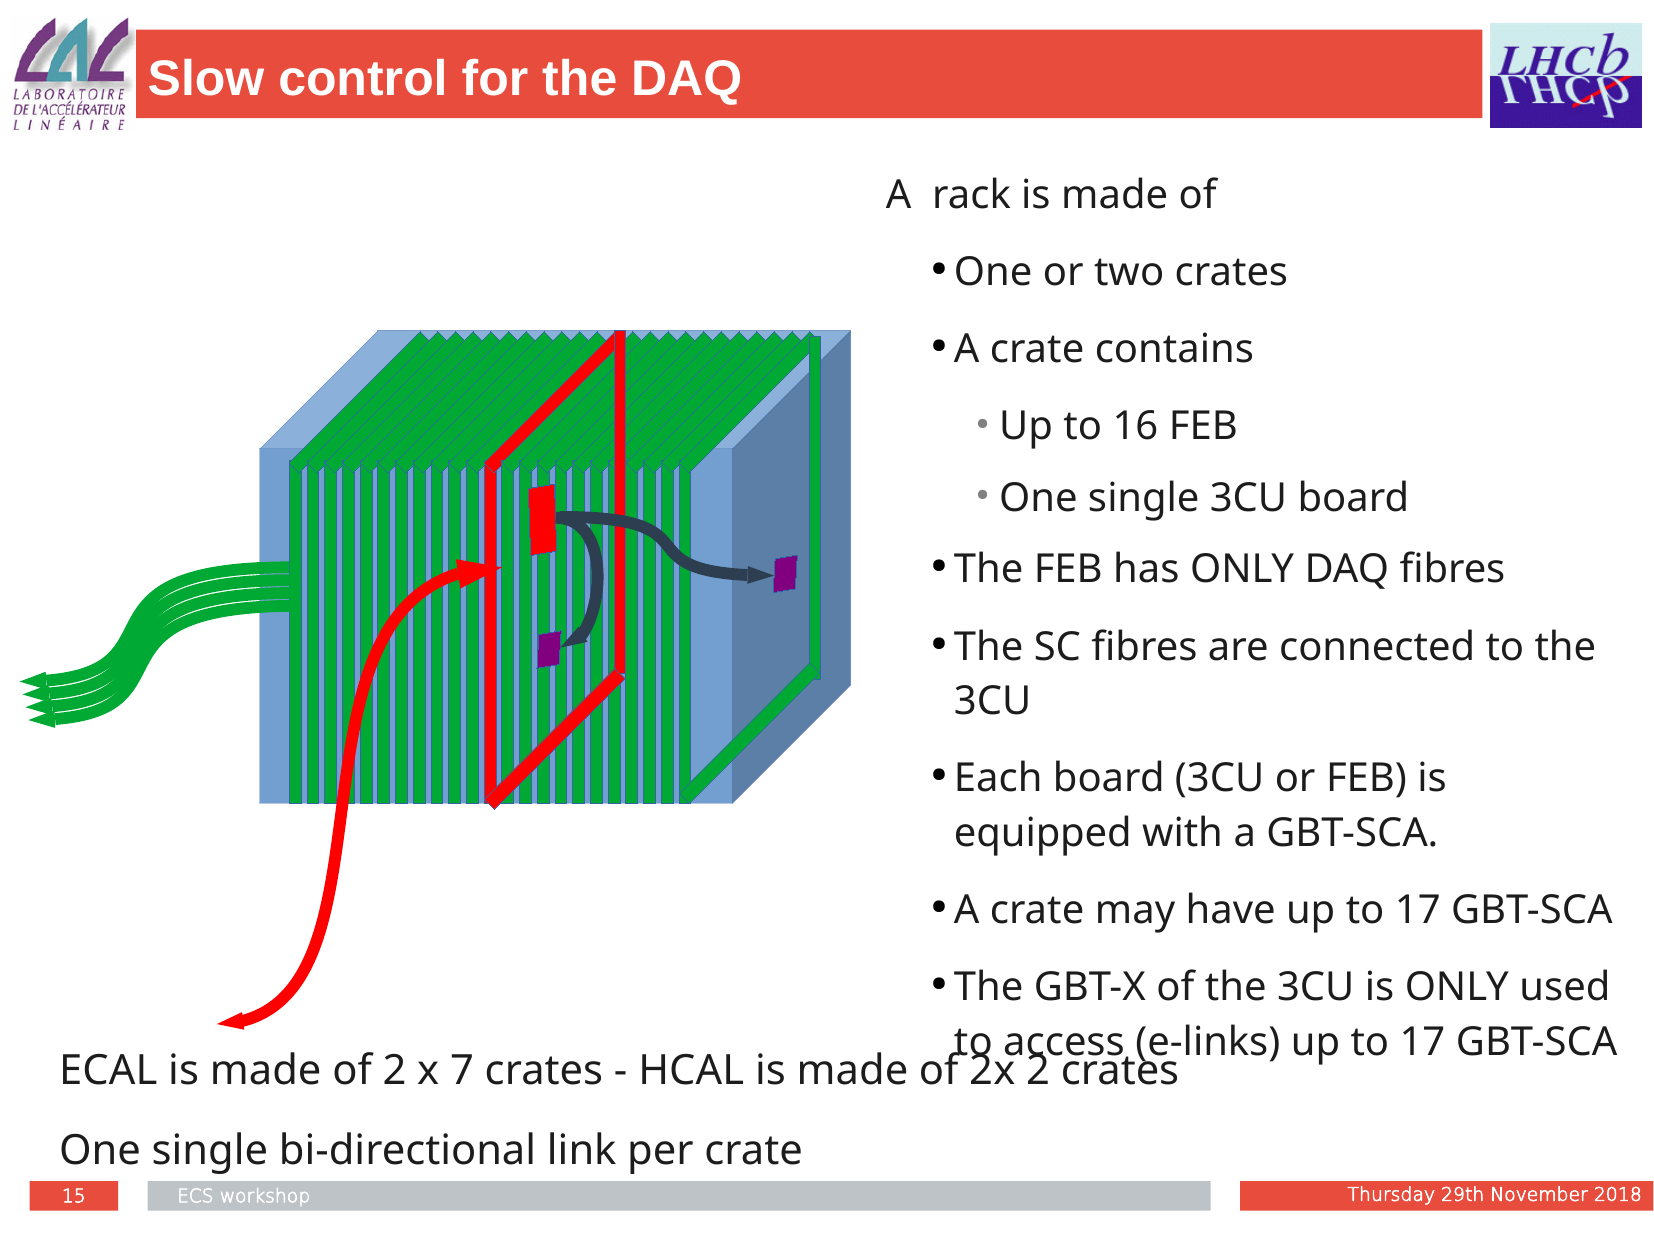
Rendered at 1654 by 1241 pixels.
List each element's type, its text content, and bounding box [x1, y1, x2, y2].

picture [12, 15, 136, 130]
title Slow control for the DAQ [147, 29, 1483, 107]
list A rack is made of One or two crates A crate contains Up to 16 FEB One single 3CU board The FEB has ONLY DAQ fibres The SC fibres are connected to the 3CU Each board (3CU or FEB) is equipped with a GBT-SCA. A crate may have up to 17 GBT-SCA The GBT-X of the 3CU is ONLY used to access (e-links) up to 17 GBT-SCA [885, 165, 1619, 1146]
text_box [259, 330, 851, 810]
picture [1490, 23, 1642, 128]
list ECAL is made of 2 x 7 crates - HCAL is made of 2x 2 crates One single bi-directional link per crate [59, 1039, 1536, 1241]
